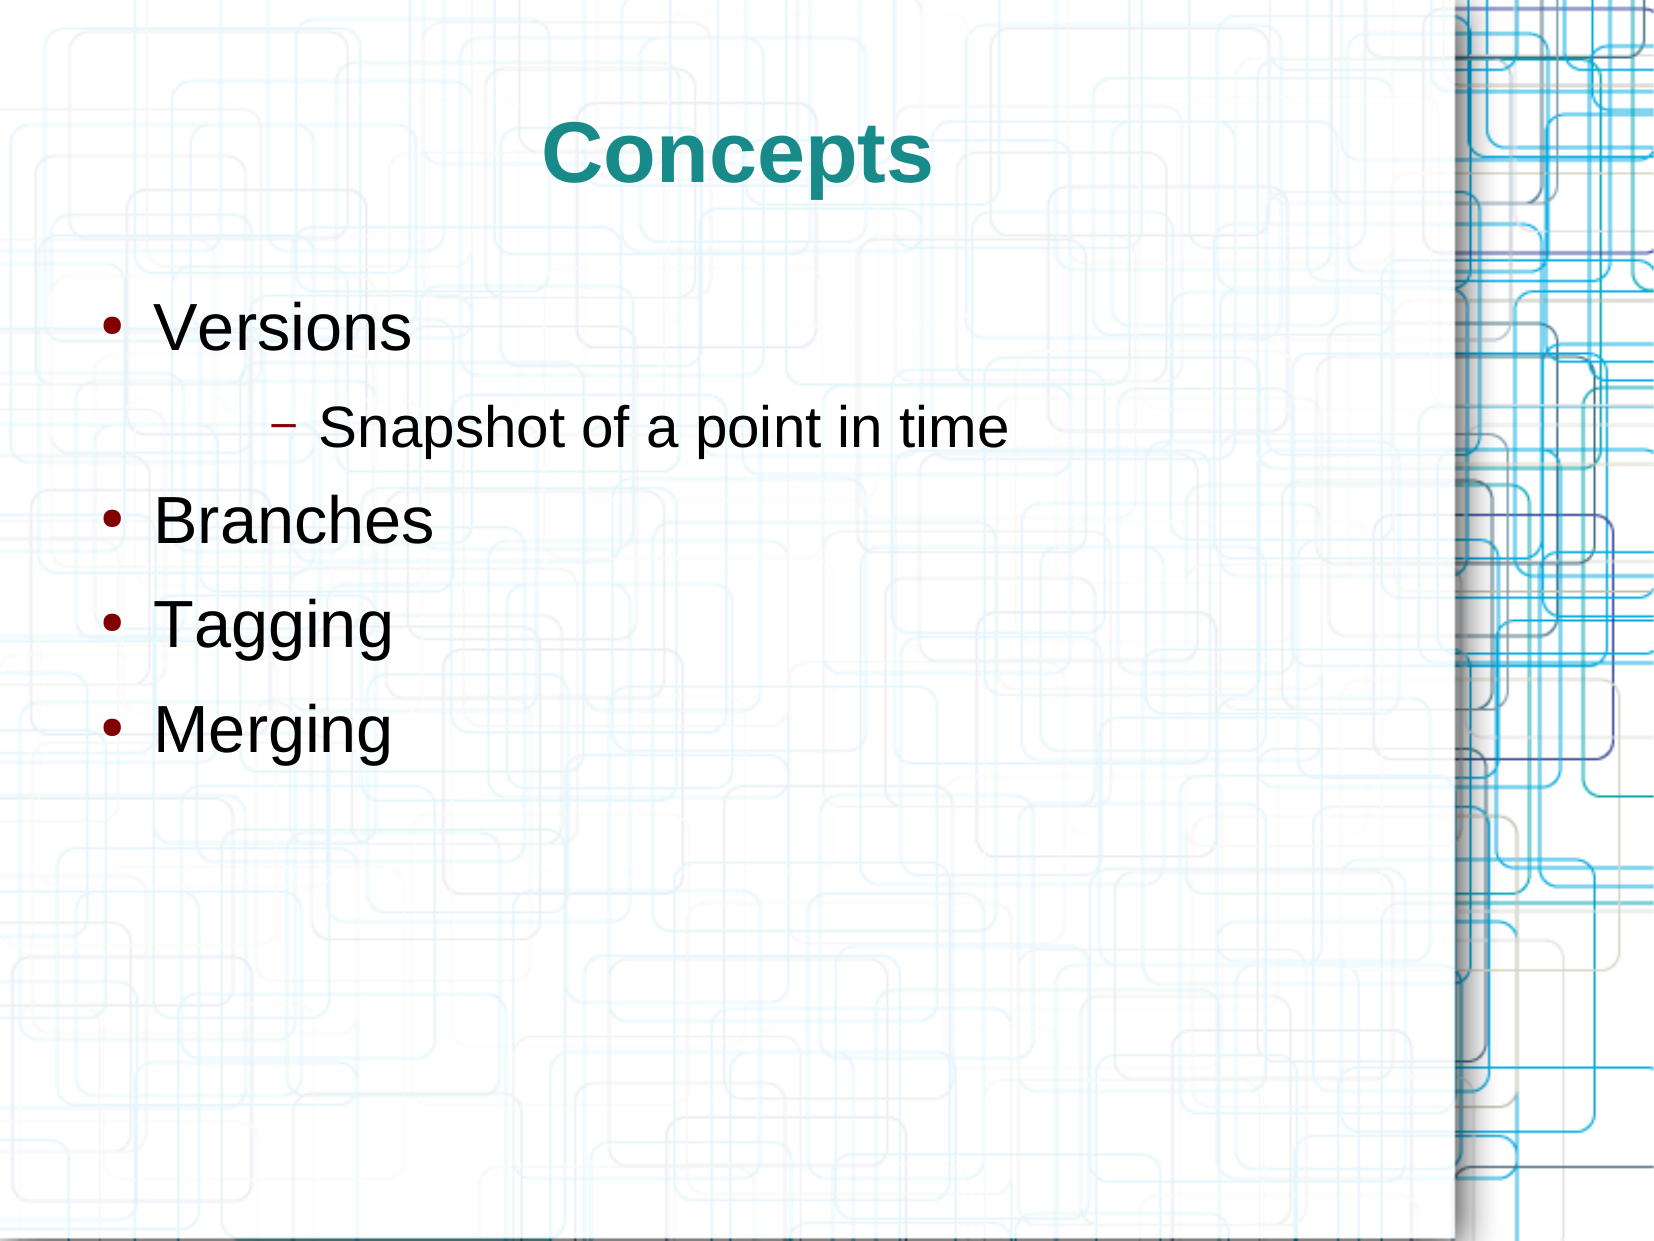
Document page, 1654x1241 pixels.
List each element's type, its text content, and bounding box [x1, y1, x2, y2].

picture [0, 0, 1654, 1241]
title Concepts [59, 49, 1418, 257]
list Versions Snapshot of a point in time Branches Tagging Merging [82, 290, 1538, 1010]
